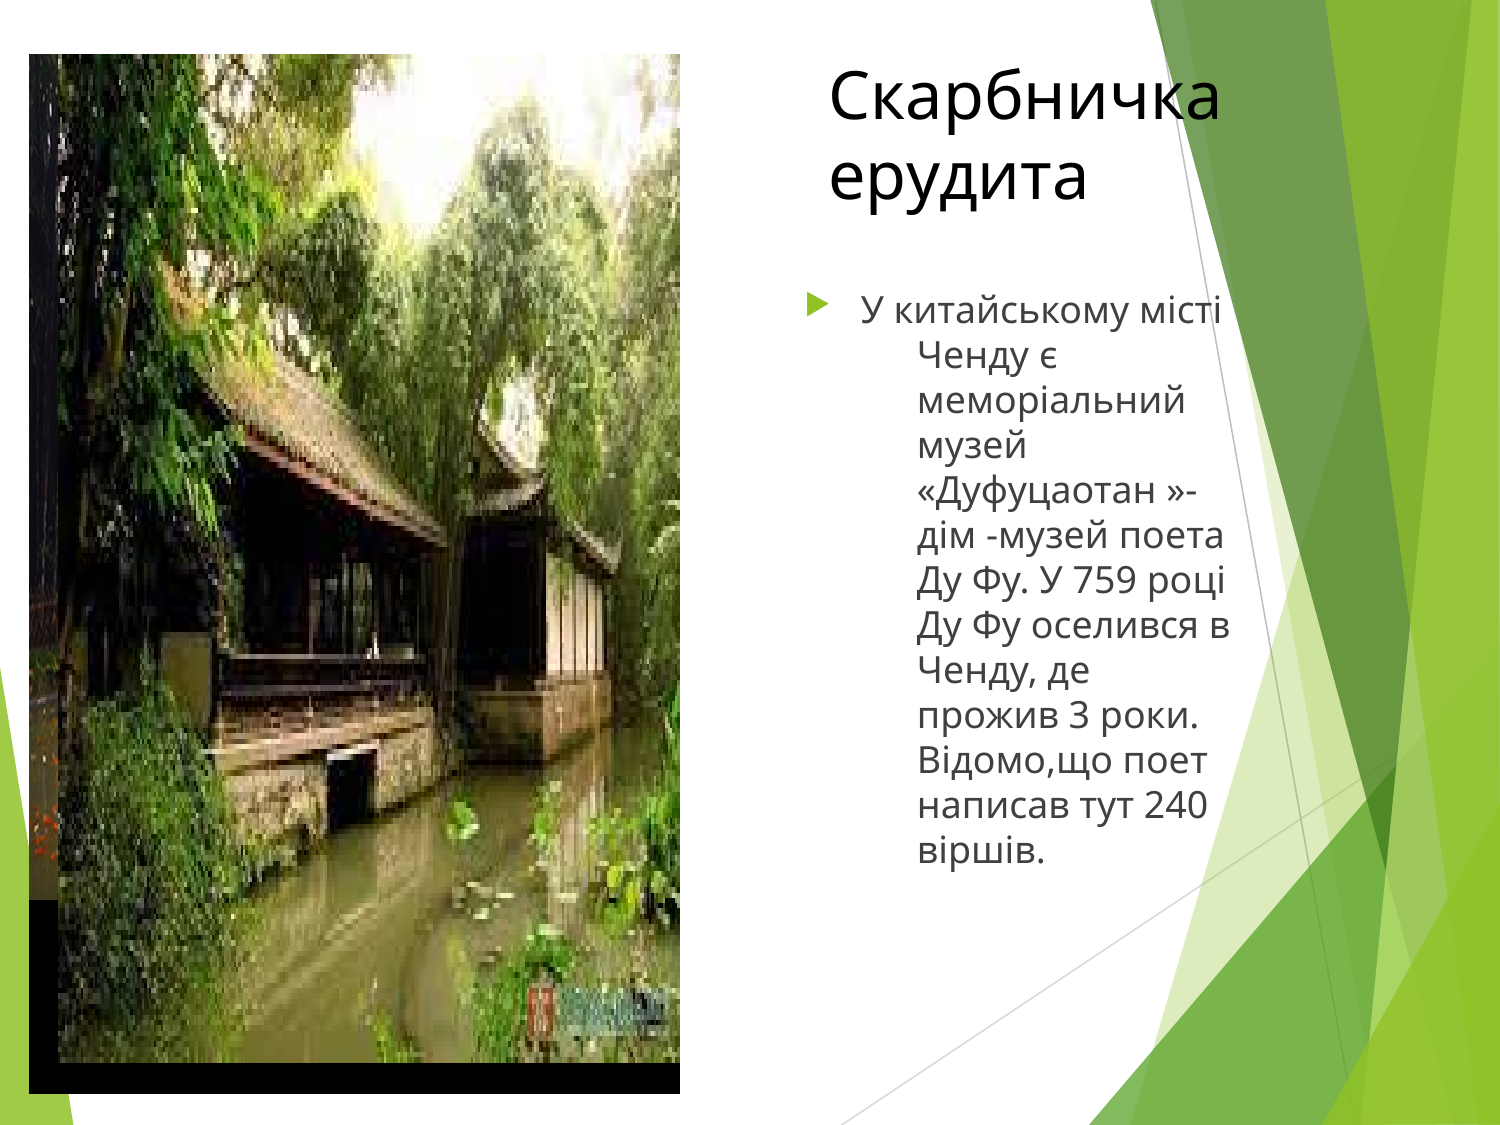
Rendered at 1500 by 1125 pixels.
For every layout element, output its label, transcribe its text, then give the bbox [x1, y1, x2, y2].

list У китайському місті Ченду є меморіальний музей «Дуфуцаотан »- дім -музей поета Ду Фу. У 759 році Ду Фу оселився в Ченду, де прожив 3 роки. Відомо,що поет написав тут 240 віршів. [789, 278, 1254, 1059]
title Скарбничка ерудита [813, 45, 1500, 233]
picture [29, 54, 680, 1094]
